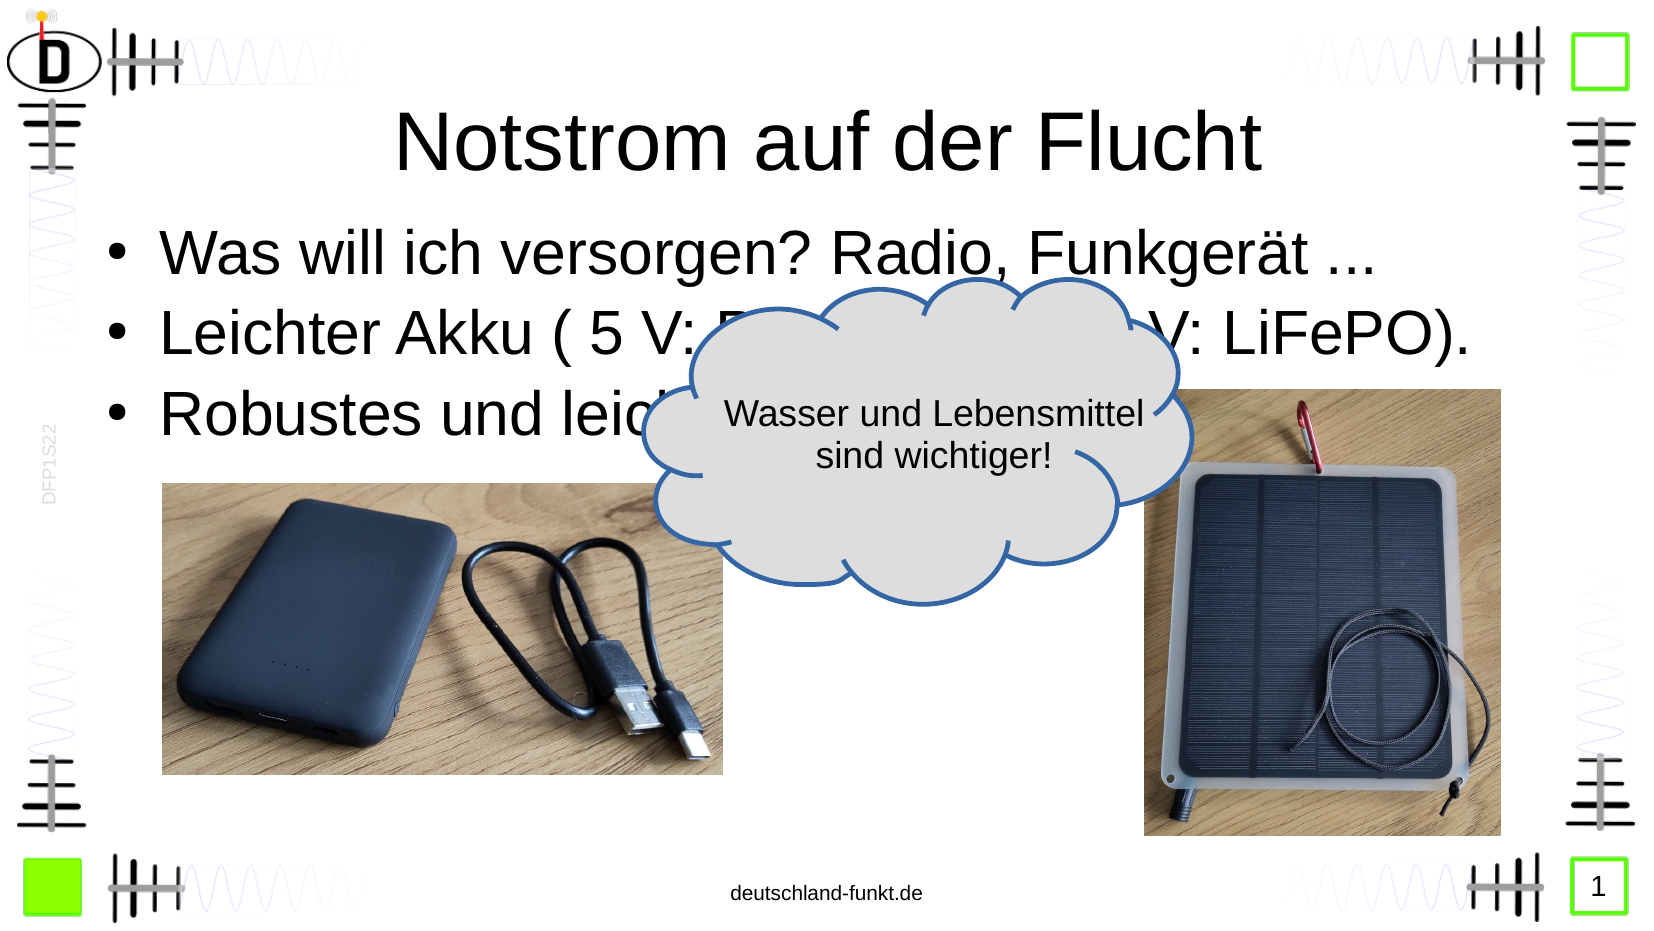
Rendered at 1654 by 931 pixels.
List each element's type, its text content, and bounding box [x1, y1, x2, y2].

text_box DFP1S22 [31, 399, 68, 532]
picture [7, 8, 362, 353]
picture [17, 573, 367, 923]
picture [1144, 389, 1635, 922]
text_box Wasser und Lebensmittel sind wichtiger! [643, 279, 1192, 605]
list Was will ich versorgen? Radio, Funkgerät ... Leichter Akku ( 5 V: Powerbank, 12 V: LiFePO). Robustes und leichtes Solarmodul. [88, 217, 1569, 834]
title Notstrom auf der Flucht [87, 90, 1570, 193]
picture [1286, 26, 1636, 377]
picture [162, 483, 723, 775]
text_box [25, 859, 80, 913]
